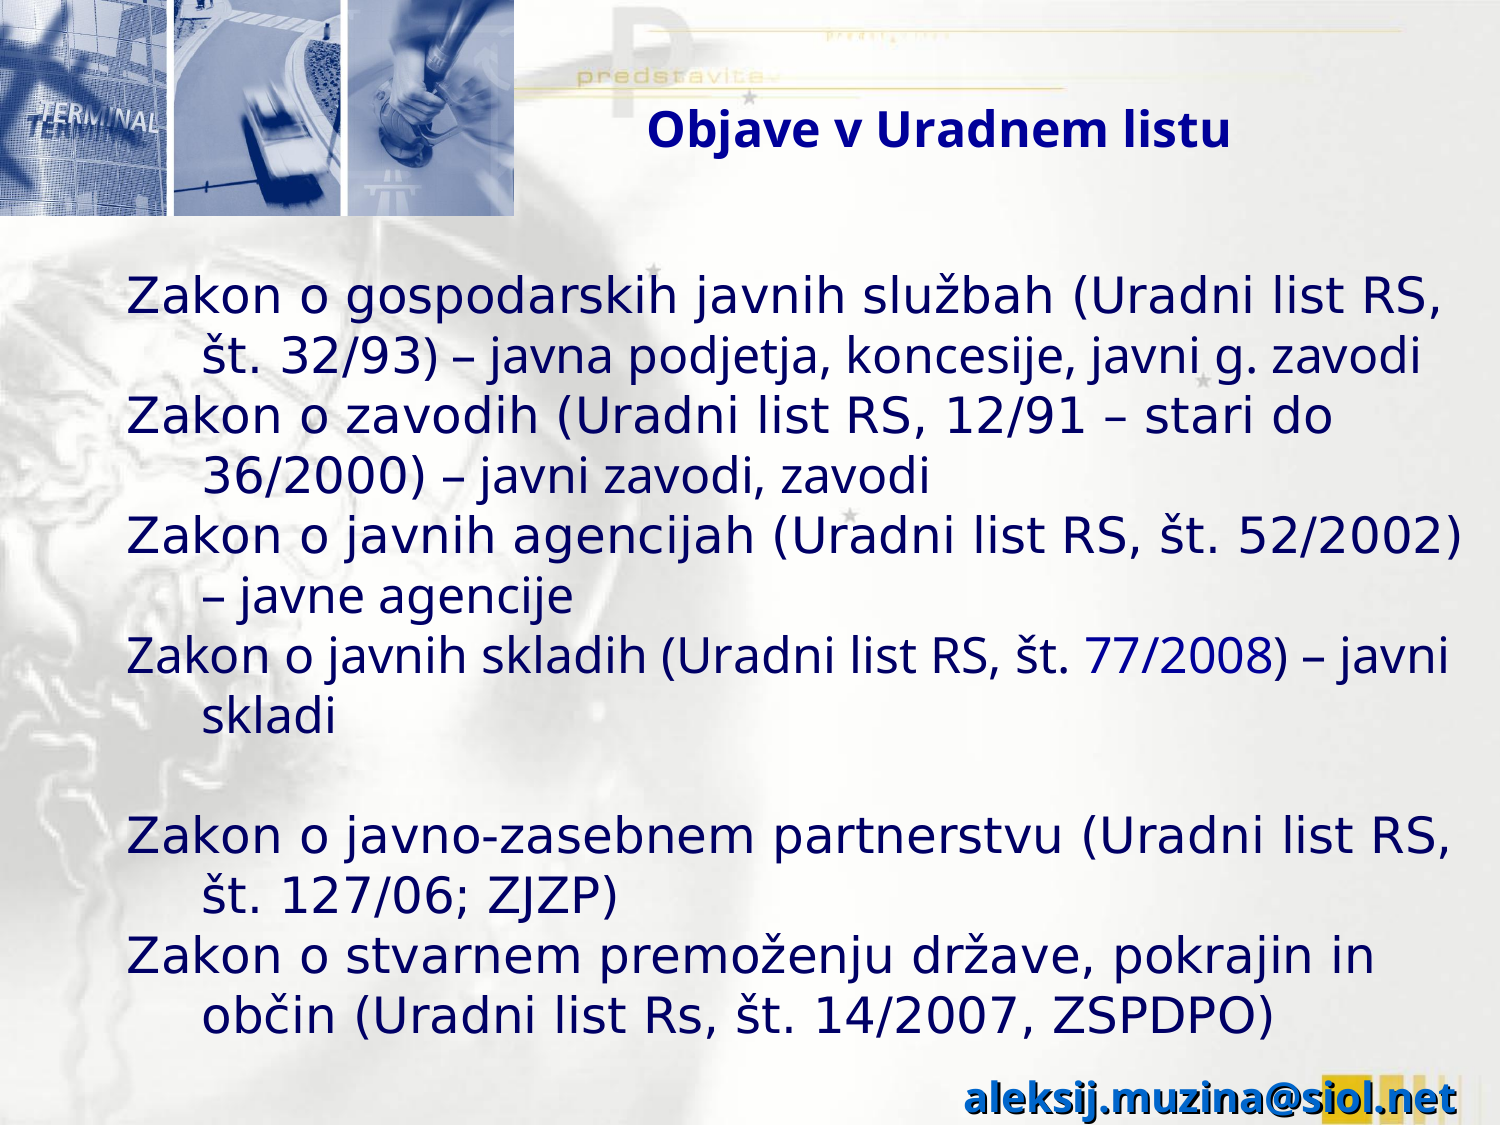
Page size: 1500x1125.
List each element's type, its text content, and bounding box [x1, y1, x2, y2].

picture [0, 0, 1500, 1125]
text_box aleksij.muzina@siol.net [948, 1062, 1472, 1125]
text_box Objave v Uradnem listu [631, 90, 1284, 166]
text_box Zakon o gospodarskih javnih službah (Uradni list RS, št. 32/93) – javna podjetja, koncesije, javni g. zavodi Zakon o zavodih (Uradni list RS, 12/91 – stari do 36/2000) – javni zavodi, zavodi Zakon o javnih agencijah (Uradni list RS, št. 52/2002) – javne agencije Zakon o javnih skladih (Uradni list RS, št. 77/2008) – javni skladi Zakon o javno-zasebnem partnerstvu (Uradni list RS, št. 127/06; ZJZP) Zakon o stvarnem premoženju države, pokrajin in občin (Uradni list Rs, št. 14/2007, ZSPDPO) [112, 255, 1500, 1125]
